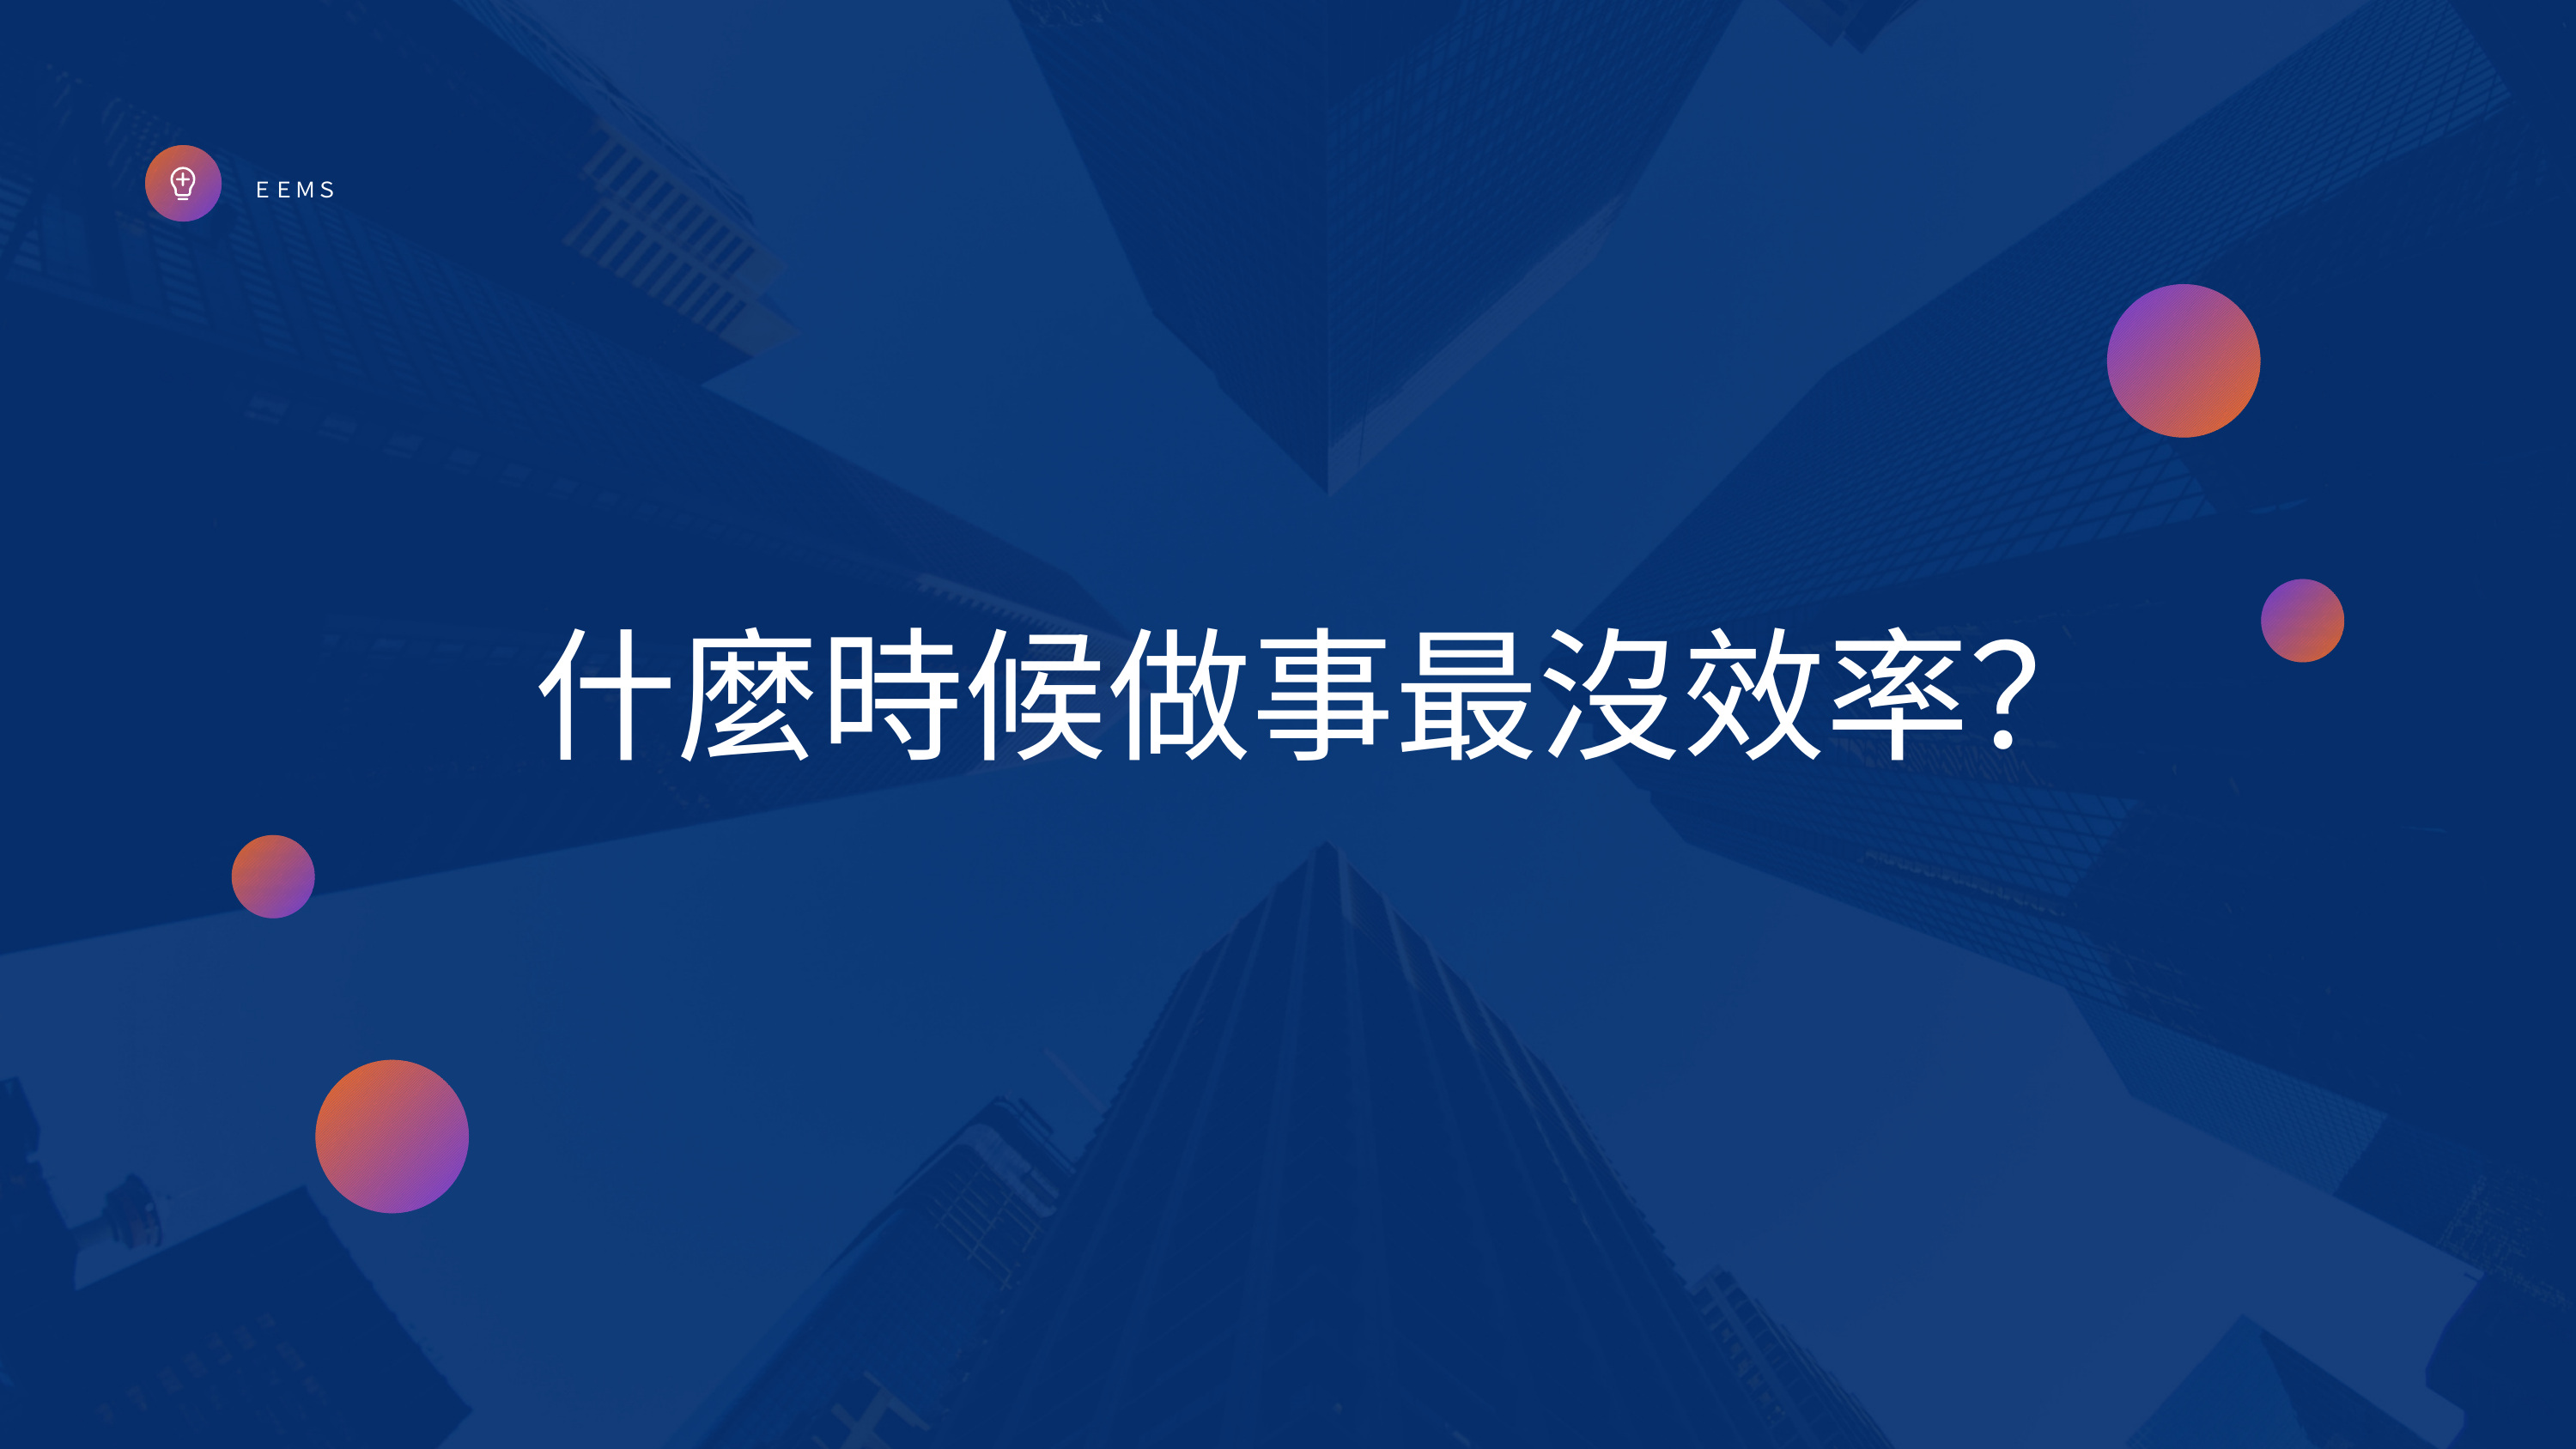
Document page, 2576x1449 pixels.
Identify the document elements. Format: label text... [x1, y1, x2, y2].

text_box 什麼時候做事最沒效率？ [511, 576, 2136, 792]
text_box ＥＥＭＳ [252, 172, 497, 200]
picture [0, 0, 2576, 1449]
